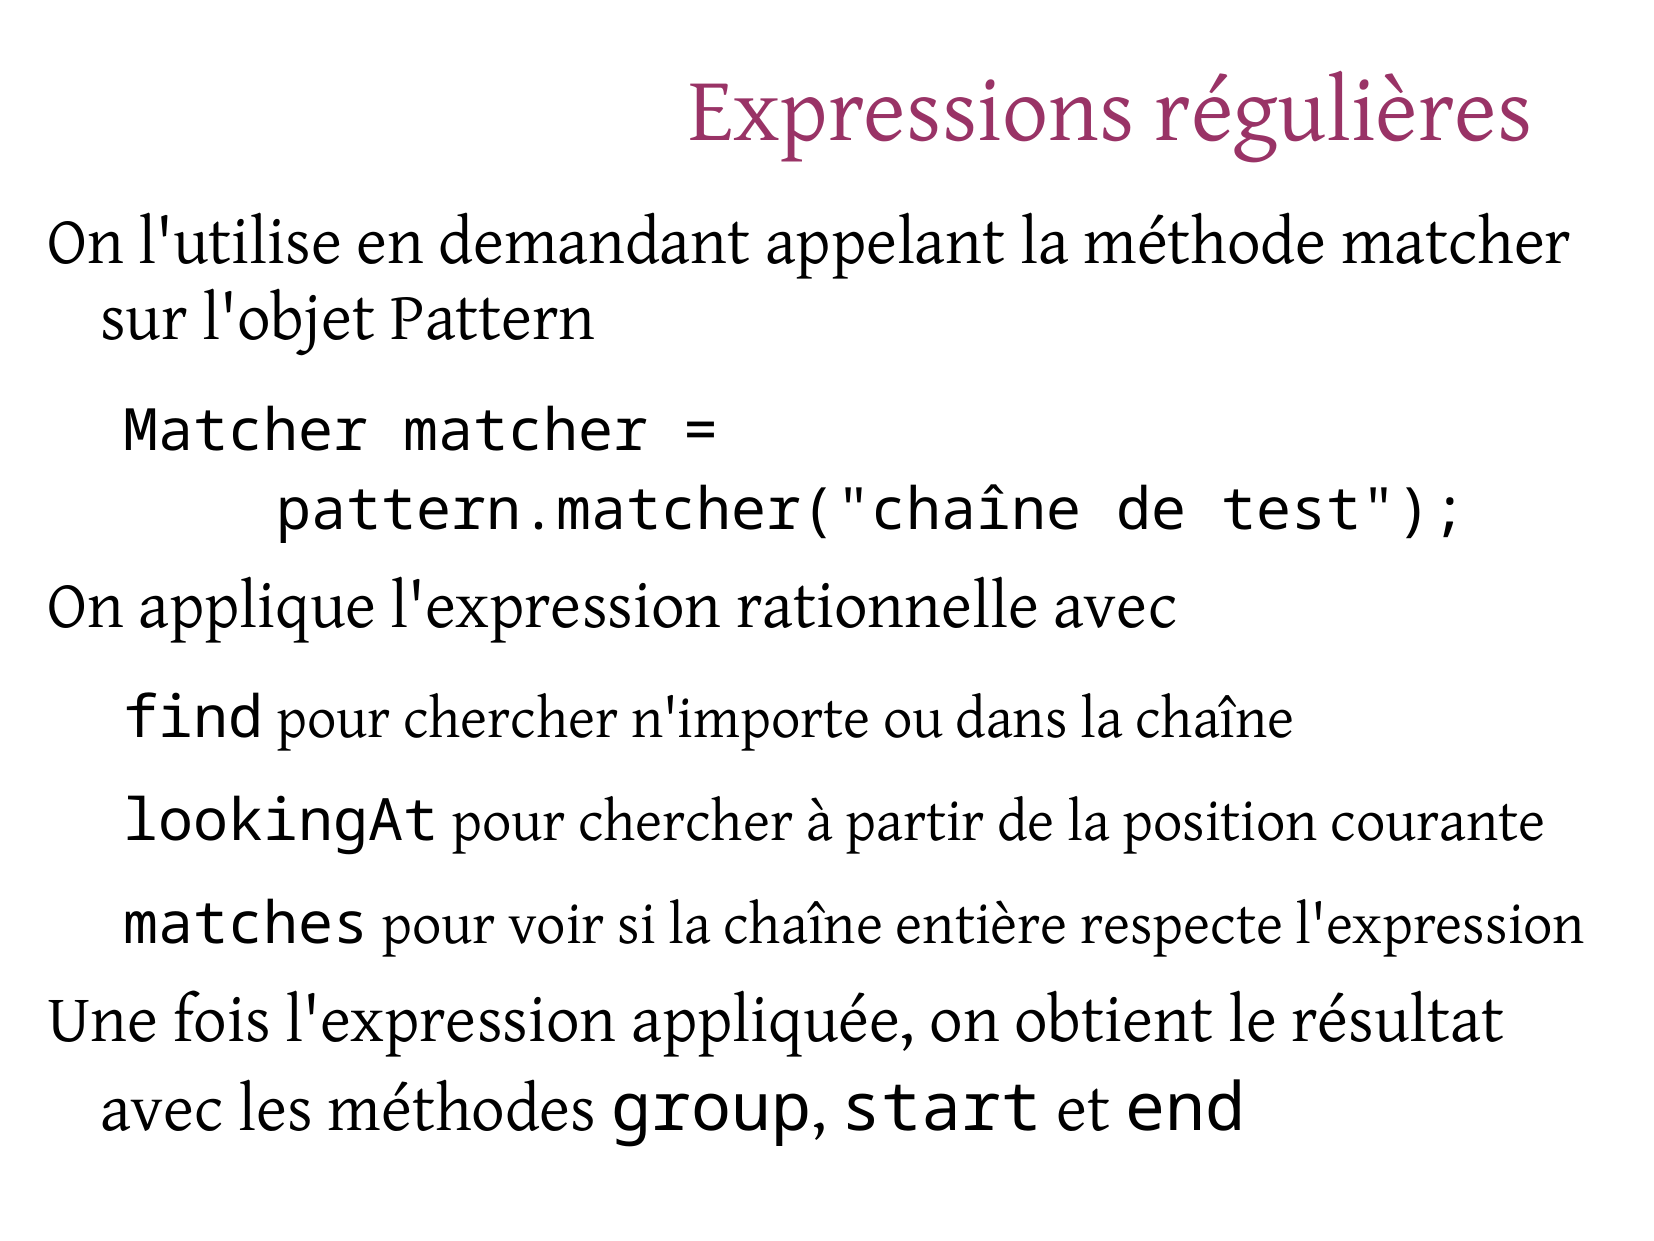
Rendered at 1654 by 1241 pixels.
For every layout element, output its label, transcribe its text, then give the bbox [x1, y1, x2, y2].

title Expressions régulières [121, 49, 1534, 178]
list On l'utilise en demandant appelant la méthode matcher sur l'objet Pattern Matcher matcher = pattern.matcher("chaîne de test"); On applique l'expression rationnelle avec find pour chercher n'importe ou dans la chaîne lookingAt pour chercher à partir de la position courante matches pour voir si la chaîne entière respecte l'expression Une fois l'expression appliquée, on obtient le résultat avec les méthodes group, start et end [29, 206, 1625, 1211]
